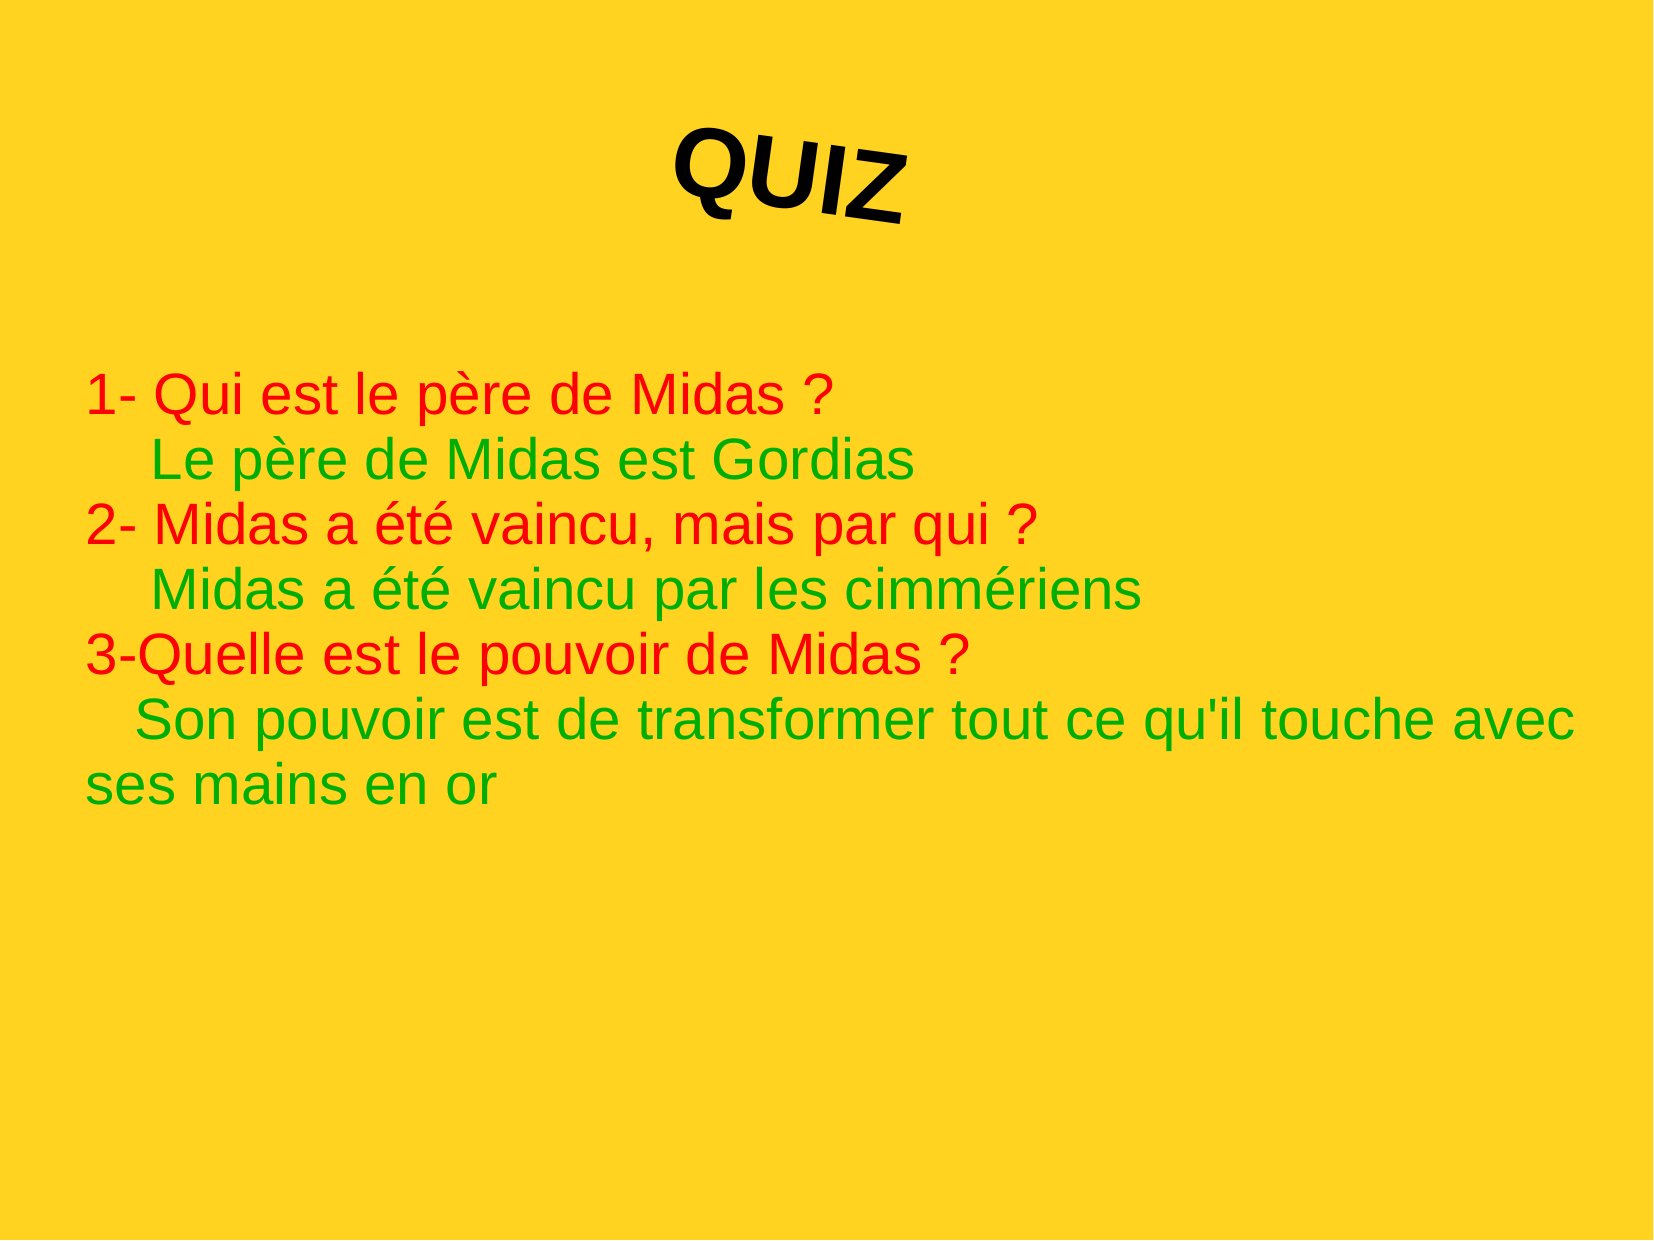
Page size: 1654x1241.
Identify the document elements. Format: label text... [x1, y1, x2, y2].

text_box 1- Qui est le père de Midas ? Le père de Midas est Gordias 2- Midas a été vaincu, mais par qui ? Midas a été vaincu par les cimmériens 3-Quelle est le pouvoir de Midas ? Son pouvoir est de transformer tout ce qu'il touche avec ses mains en or [70, 354, 1607, 825]
text_box QUIZ [366, 53, 1215, 296]
